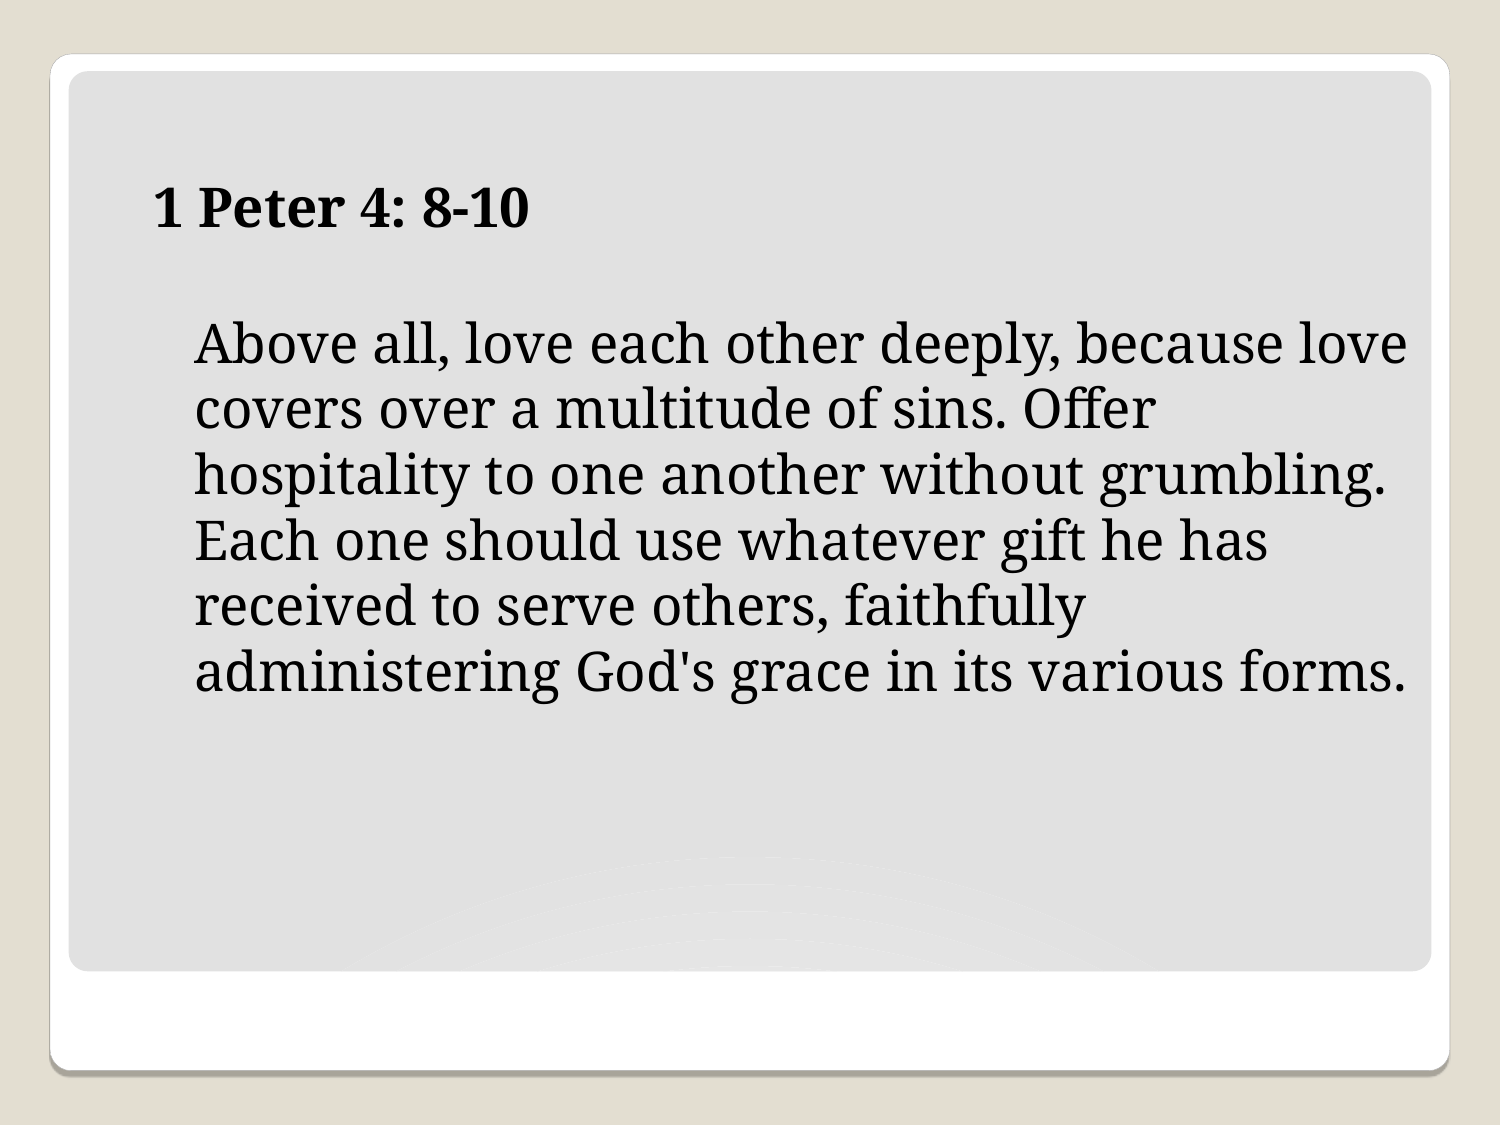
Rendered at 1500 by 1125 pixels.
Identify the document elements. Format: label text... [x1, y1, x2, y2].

list 1 Peter 4: 8-10 Above all, love each other deeply, because love covers over a multitude of sins. Offer hospitality to one another without grumbling. Each one should use whatever gift he has received to serve others, faithfully administering God's grace in its various forms. [82, 86, 1426, 774]
